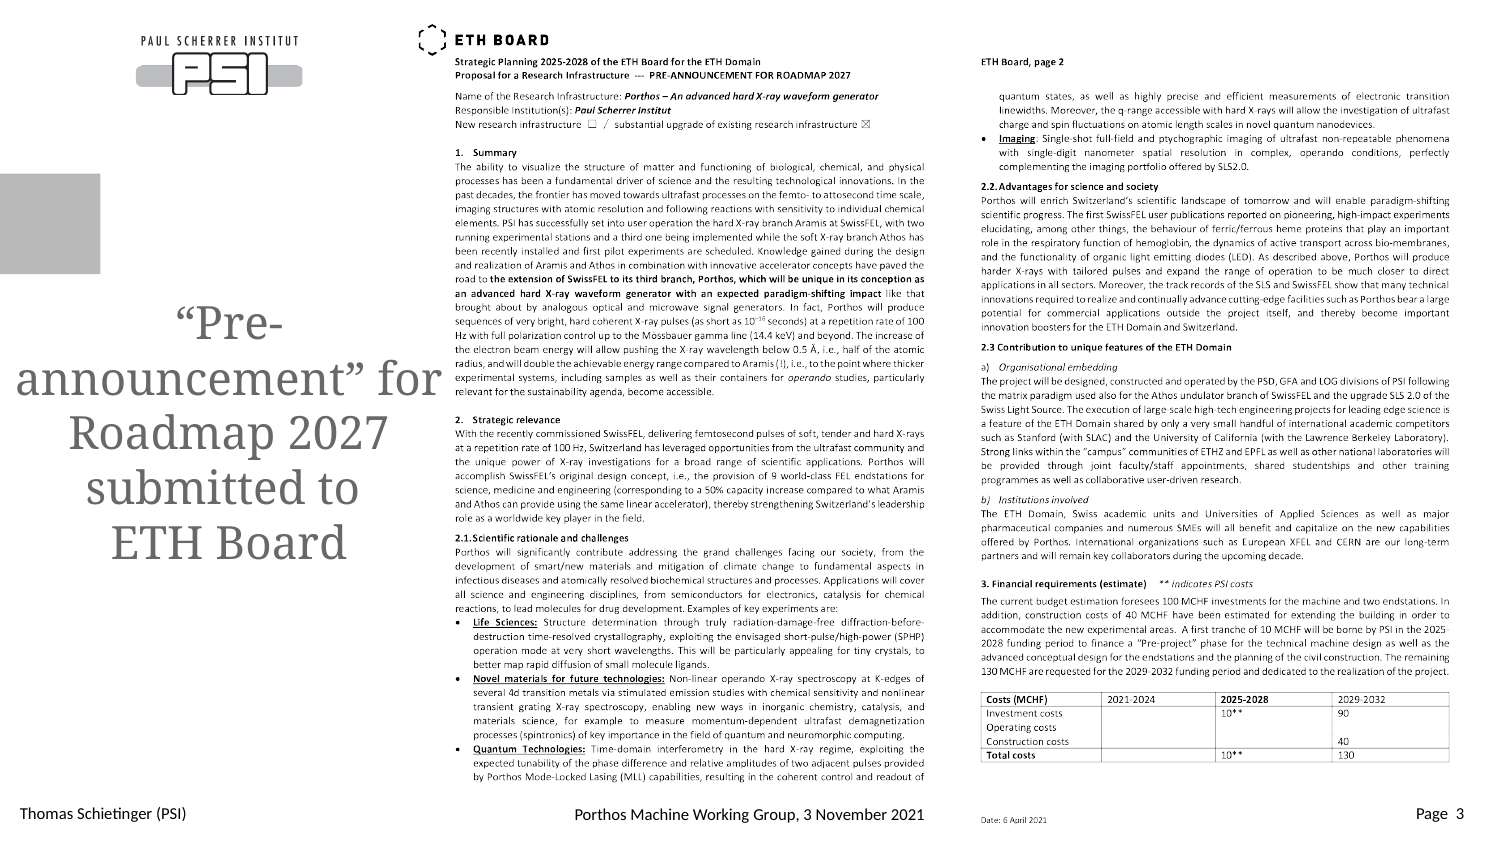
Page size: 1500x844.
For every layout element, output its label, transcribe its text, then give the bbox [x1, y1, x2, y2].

title “Pre-announcement” for Roadmap 2027 submitted to ETH Board [11, 294, 447, 549]
picture [384, 2, 1500, 844]
